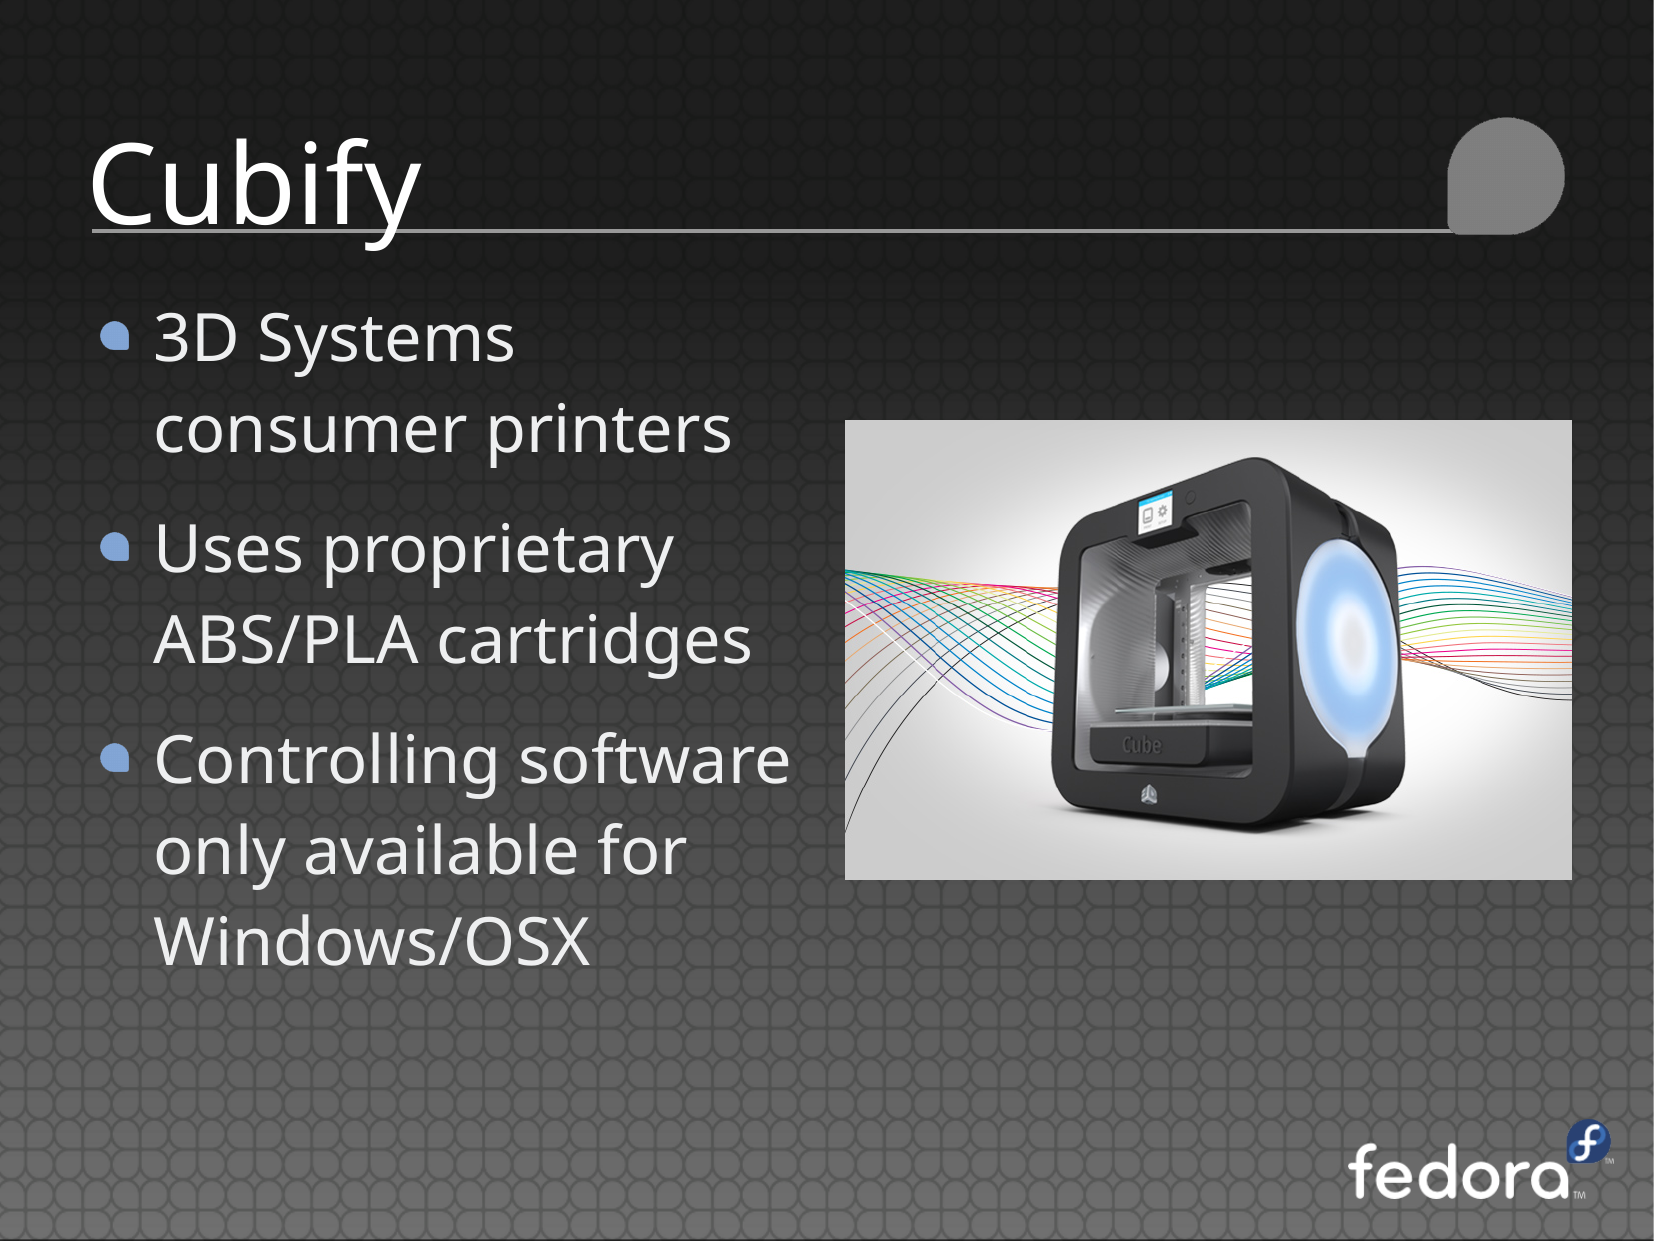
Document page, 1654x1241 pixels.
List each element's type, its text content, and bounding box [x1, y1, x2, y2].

title Cubify [86, 112, 1576, 249]
picture [0, 0, 1654, 1241]
list 3D Systems consumer printers Uses proprietary ABS/PLA cartridges Controlling software only available for Windows/OSX [82, 290, 809, 1010]
